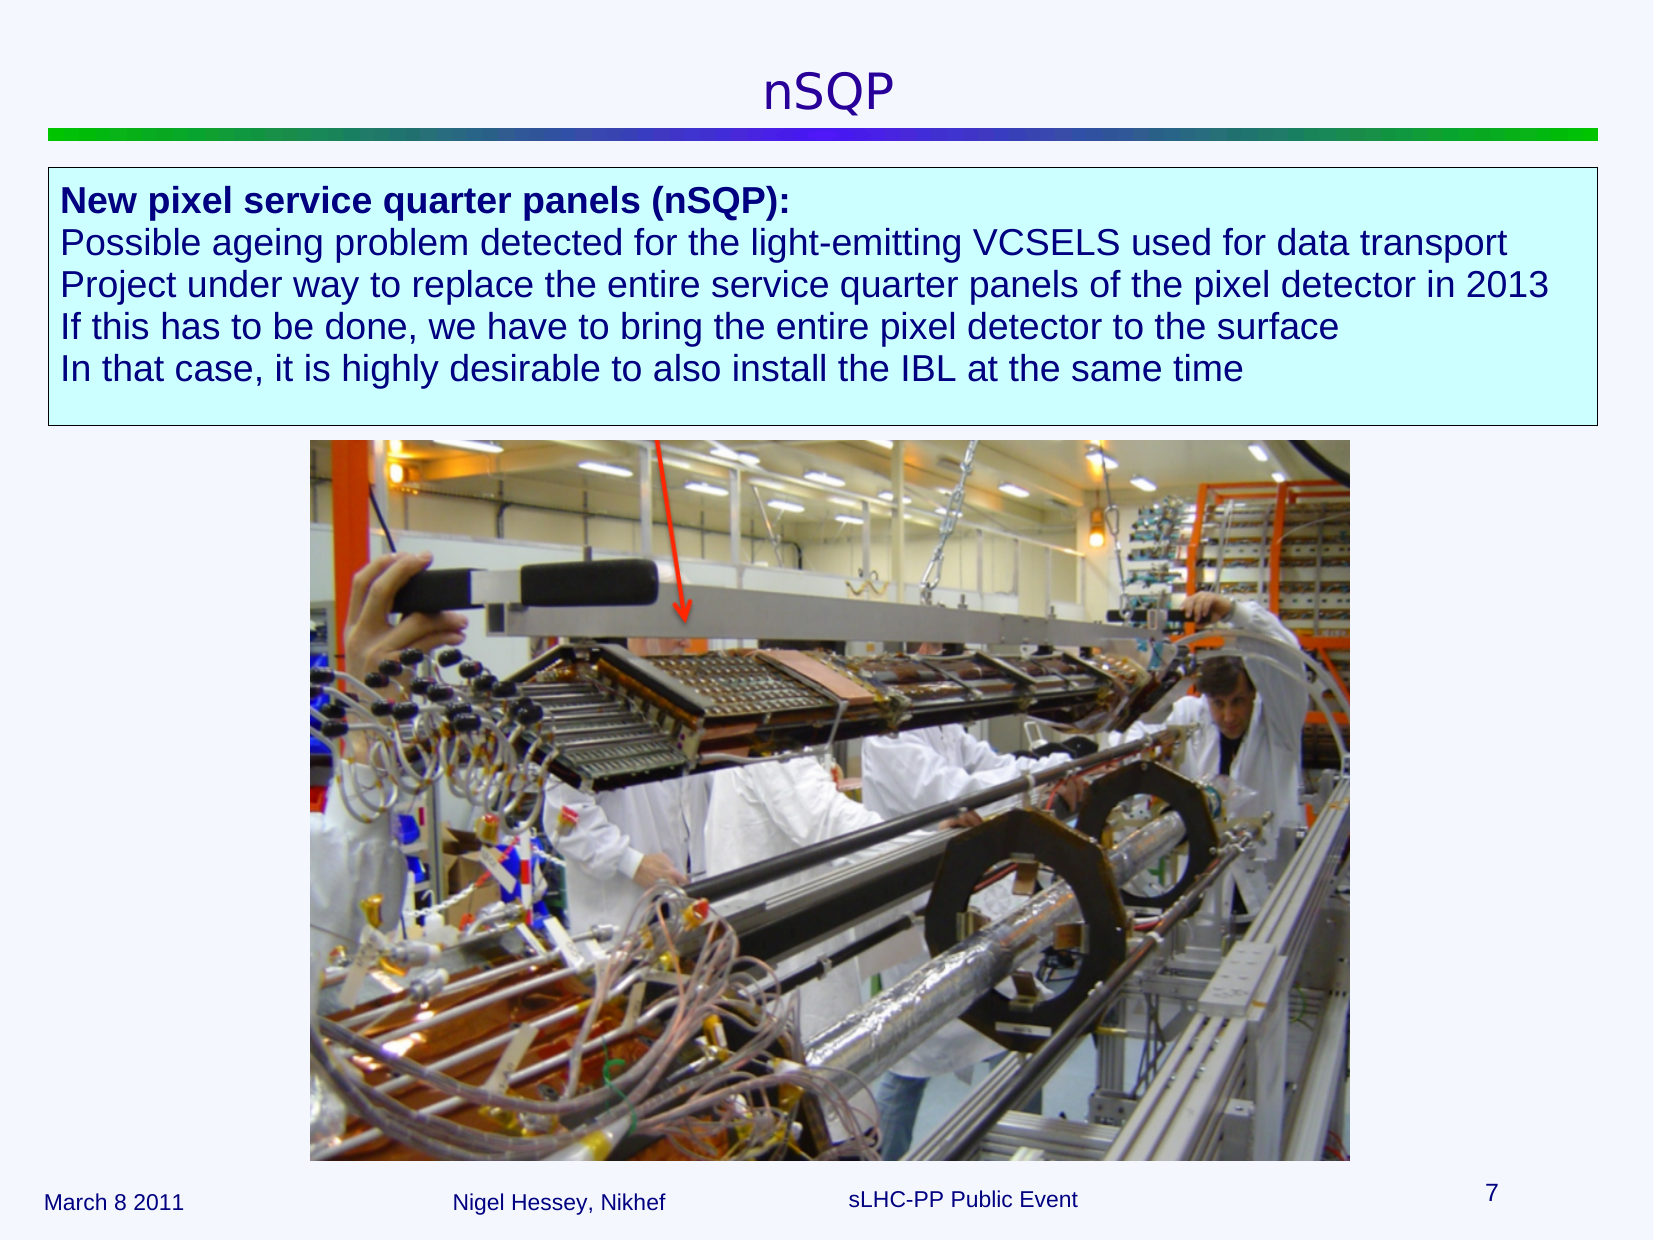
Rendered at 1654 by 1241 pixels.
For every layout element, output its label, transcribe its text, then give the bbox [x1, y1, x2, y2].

text_box New pixel service quarter panels (nSQP): Possible ageing problem detected for the light-emitting VCSELS used for data transport Project under way to replace the entire service quarter panels of the pixel detector in 2013 If this has to be done, we have to bring the entire pixel detector to the surface In that case, it is highly desirable to also install the IBL at the same time [48, 167, 1598, 426]
picture [310, 440, 1350, 1162]
title nSQP [95, 37, 1563, 146]
picture [1563, 128, 1598, 141]
picture [48, 128, 95, 141]
